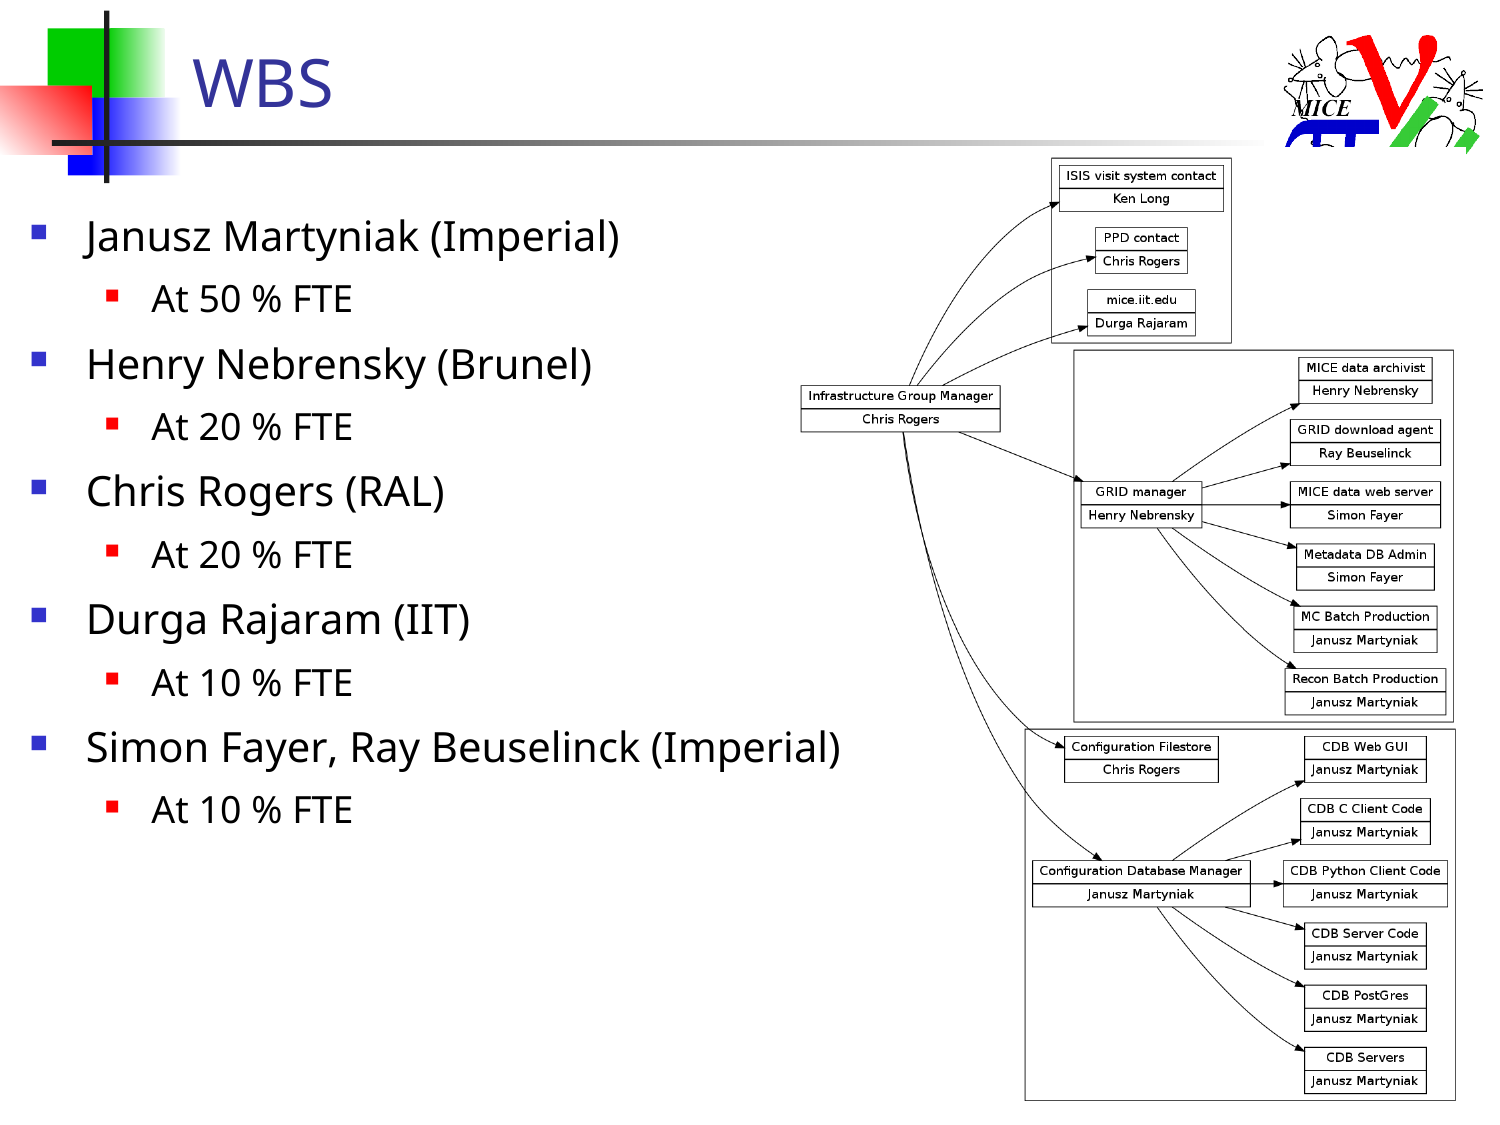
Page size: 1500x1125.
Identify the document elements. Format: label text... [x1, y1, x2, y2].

picture [797, 5, 1500, 1111]
list Janusz Martyniak (Imperial) At 50 % FTE Henry Nebrensky (Brunel) At 20 % FTE Chris Rogers (RAL) At 20 % FTE Durga Rajaram (IIT) At 10 % FTE Simon Fayer, Ray Beuselinck (Imperial) At 10 % FTE [29, 206, 945, 756]
title WBS [191, 0, 1471, 176]
